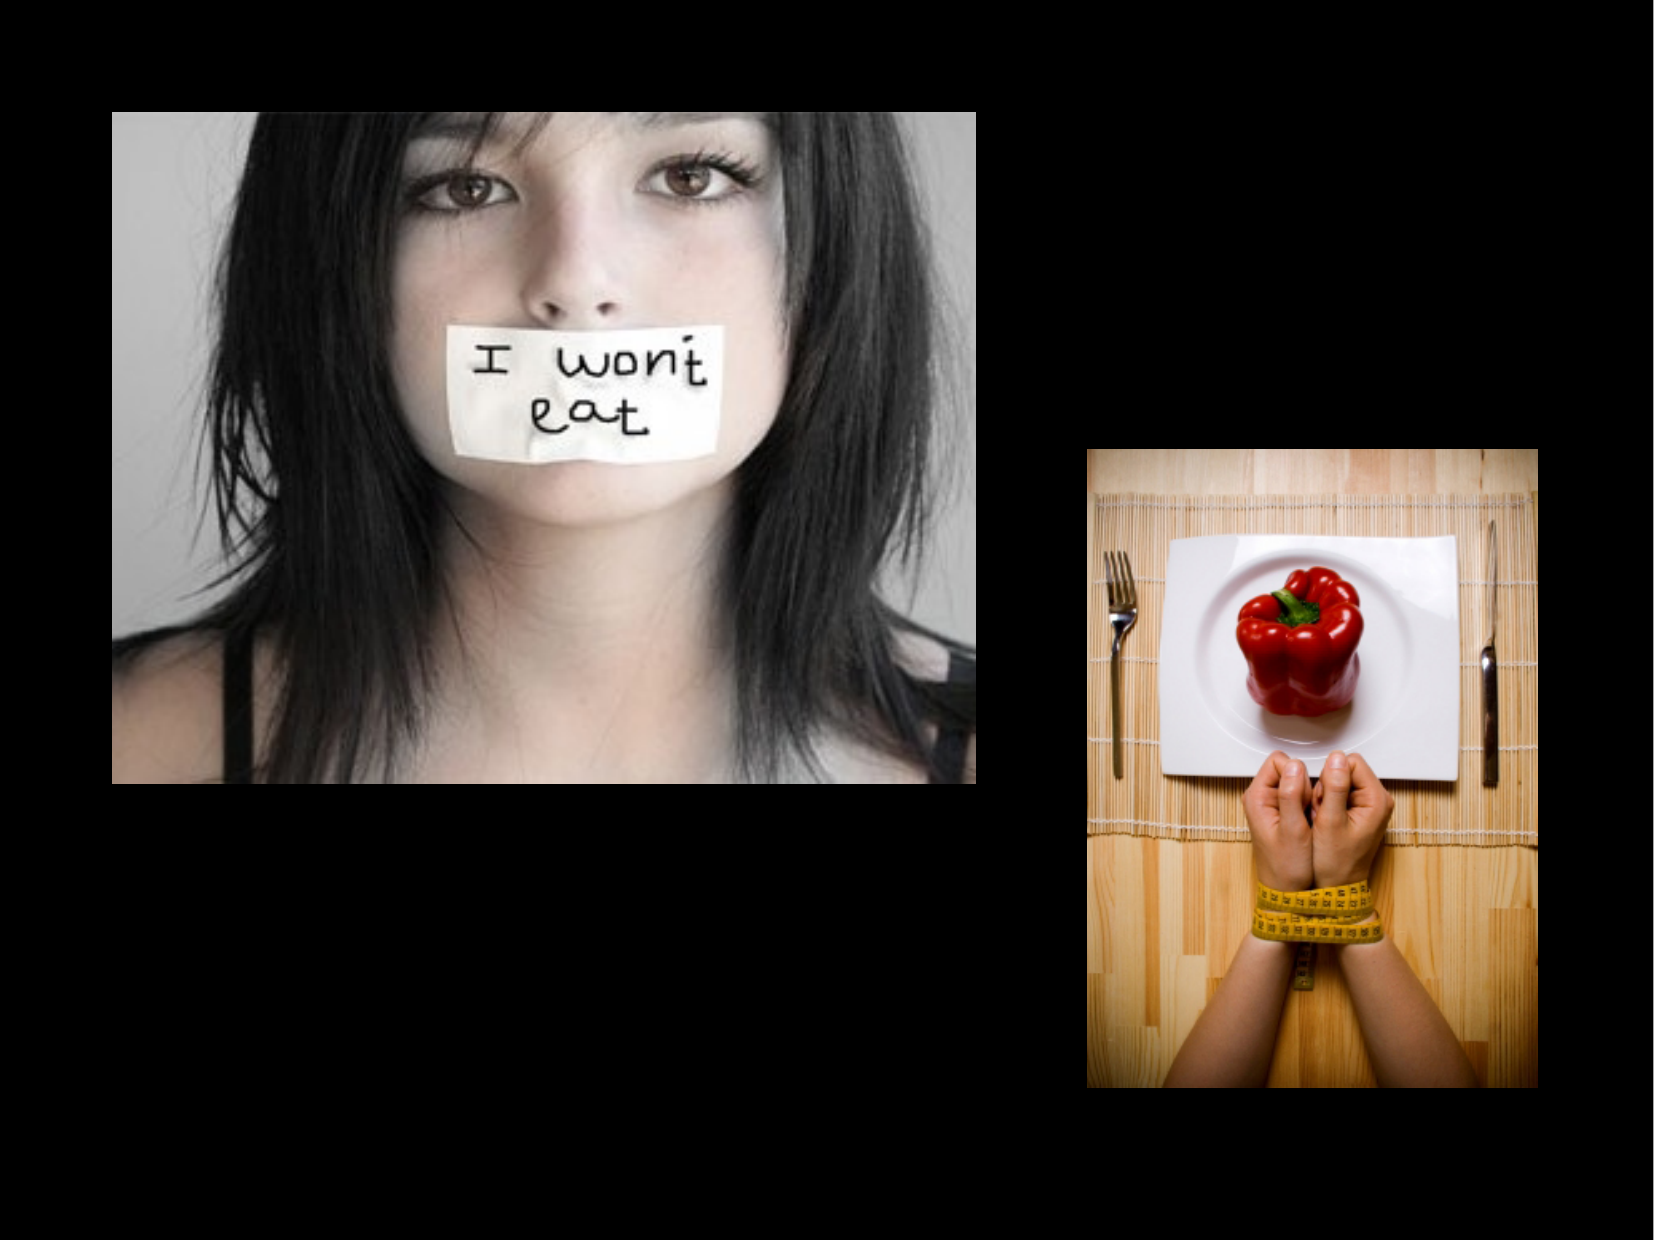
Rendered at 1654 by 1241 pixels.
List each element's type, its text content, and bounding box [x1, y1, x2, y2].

picture [112, 112, 976, 784]
subtitle k [82, 56, 1571, 1102]
picture [1087, 449, 1538, 1088]
